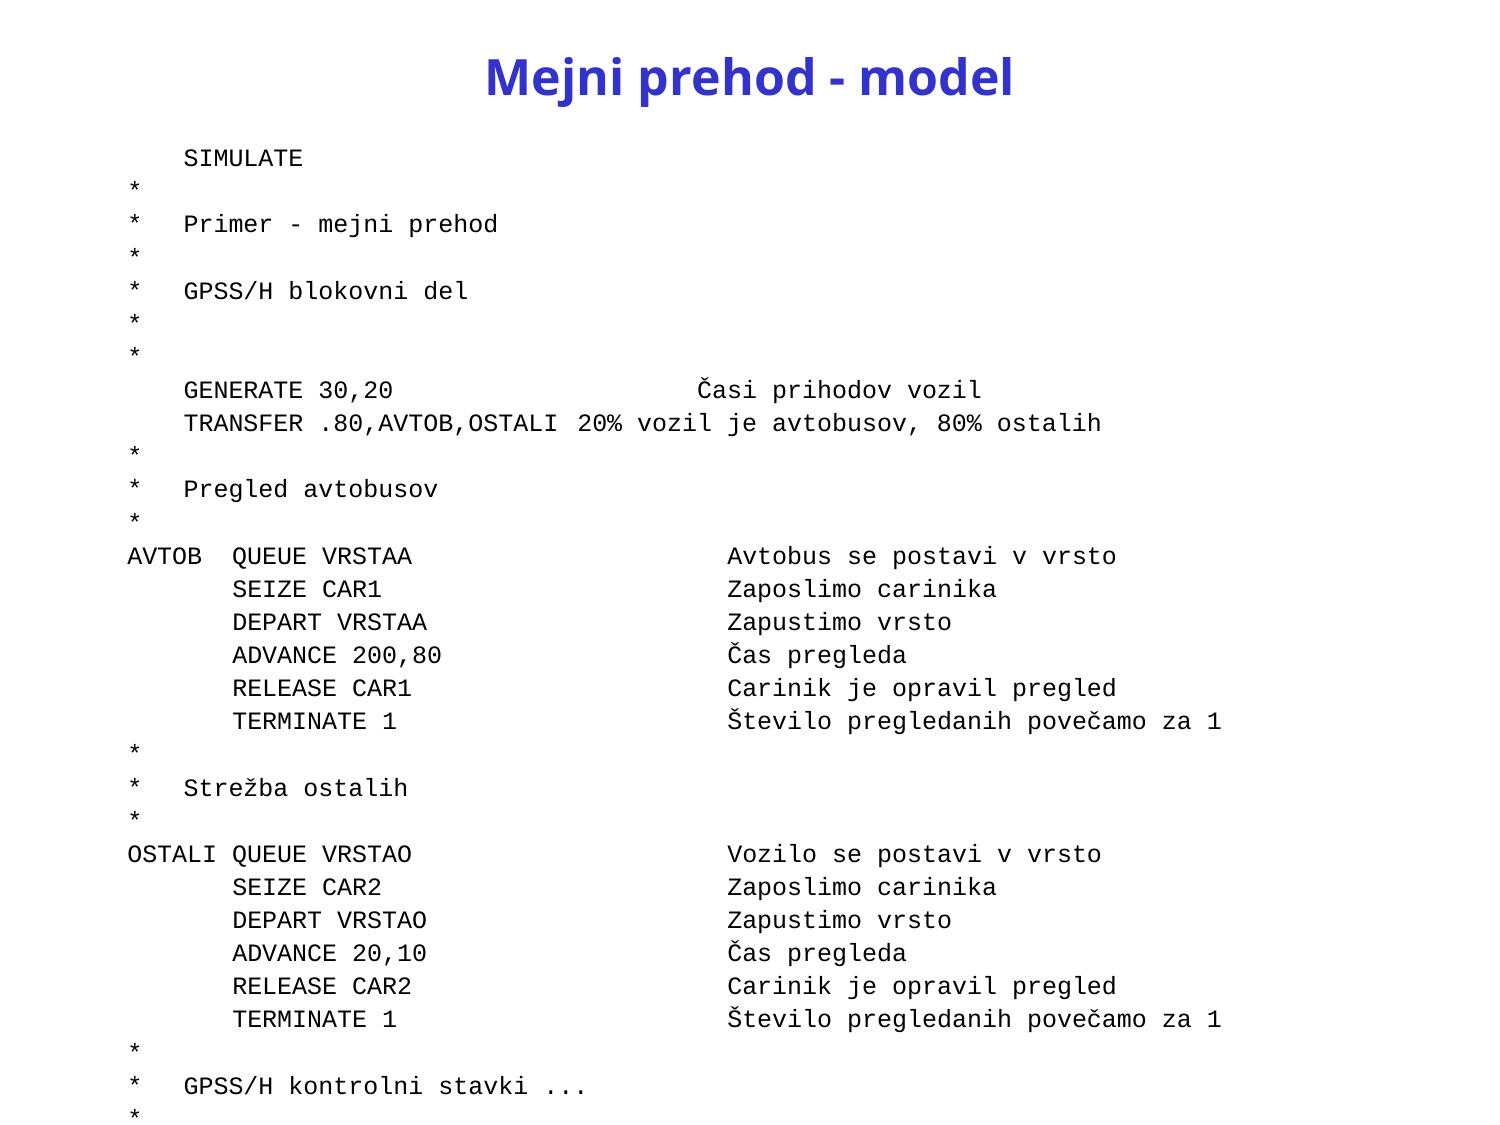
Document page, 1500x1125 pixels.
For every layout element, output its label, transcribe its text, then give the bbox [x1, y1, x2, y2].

list SIMULATE * * Primer - mejni prehod * * GPSS/H blokovni del * * GENERATE 30,20 Časi prihodov vozil TRANSFER .80,AVTOB,OSTALI 20% vozil je avtobusov, 80% ostalih * * Pregled avtobusov * AVTOB QUEUE VRSTAA Avtobus se postavi v vrsto SEIZE CAR1 Zaposlimo carinika DEPART VRSTAA Zapustimo vrsto ADVANCE 200,80 Čas pregleda RELEASE CAR1 Carinik je opravil pregled TERMINATE 1 Število pregledanih povečamo za 1 * * Strežba ostalih * OSTALI QUEUE VRSTAO Vozilo se postavi v vrsto SEIZE CAR2 Zaposlimo carinika DEPART VRSTAO Zapustimo vrsto ADVANCE 20,10 Čas pregleda RELEASE CAR2 Carinik je opravil pregled TERMINATE 1 Število pregledanih povečamo za 1 * * GPSS/H kontrolni stavki ... * [112, 137, 1388, 1125]
title Mejni prehod - model [112, 37, 1388, 113]
